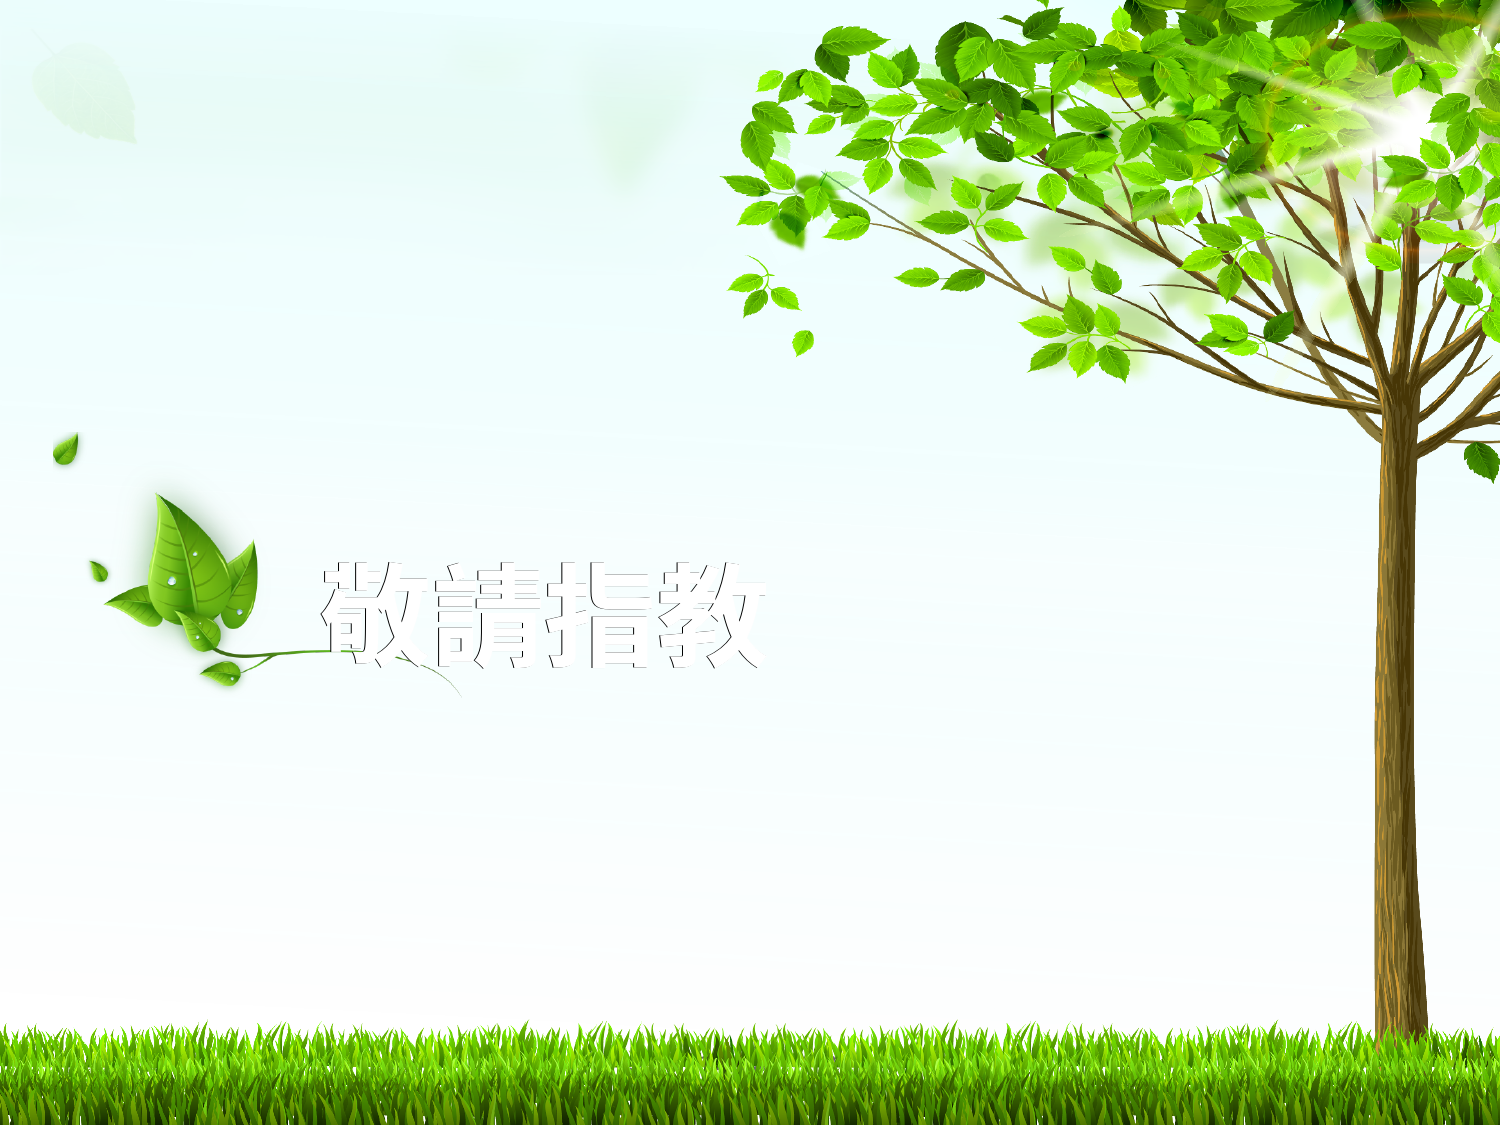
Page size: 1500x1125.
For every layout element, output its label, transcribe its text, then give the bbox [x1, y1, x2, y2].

text_box 敬請指教 [304, 539, 821, 691]
picture [0, 0, 1500, 1125]
